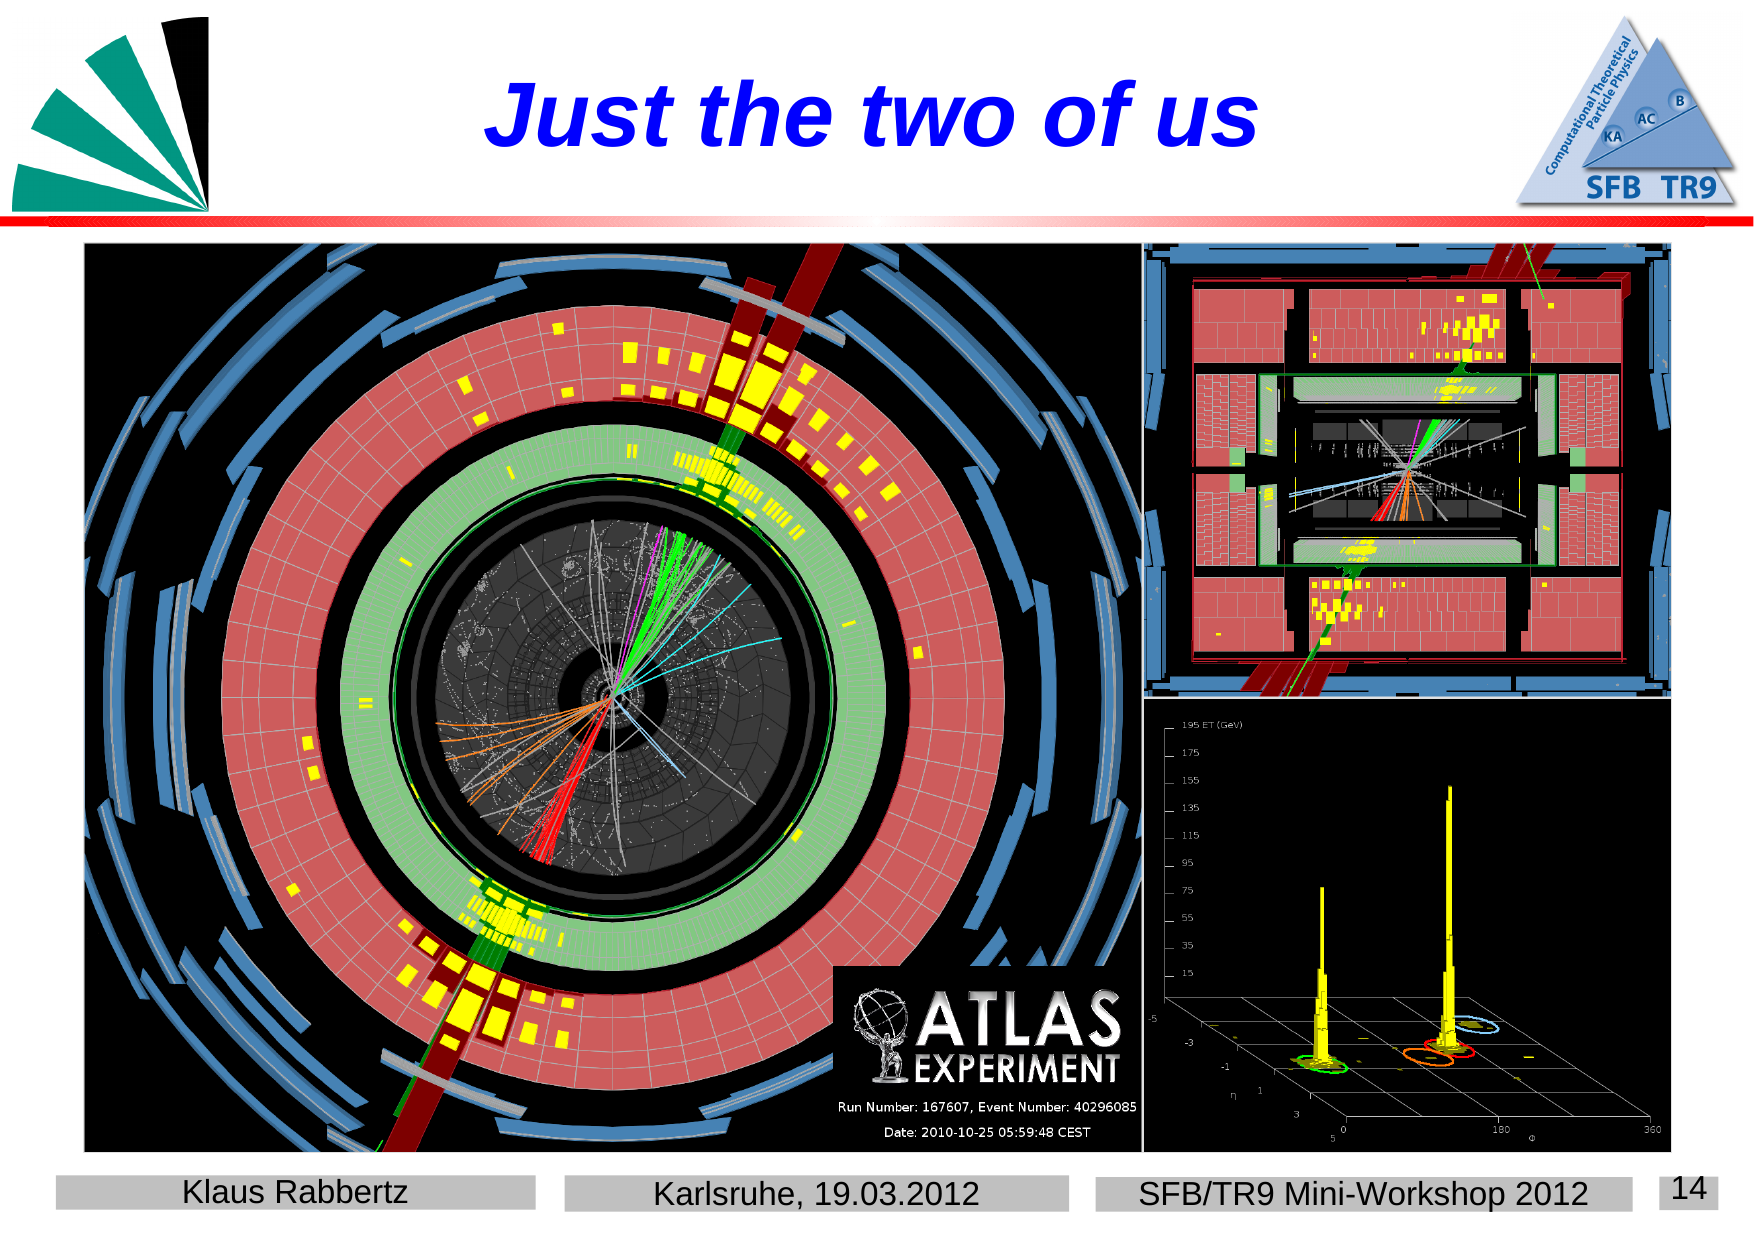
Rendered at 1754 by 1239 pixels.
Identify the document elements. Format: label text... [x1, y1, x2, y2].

picture [83, 242, 1672, 1153]
picture [1511, 11, 1743, 213]
picture [12, 17, 209, 214]
title Just the two of us [220, 22, 1525, 207]
